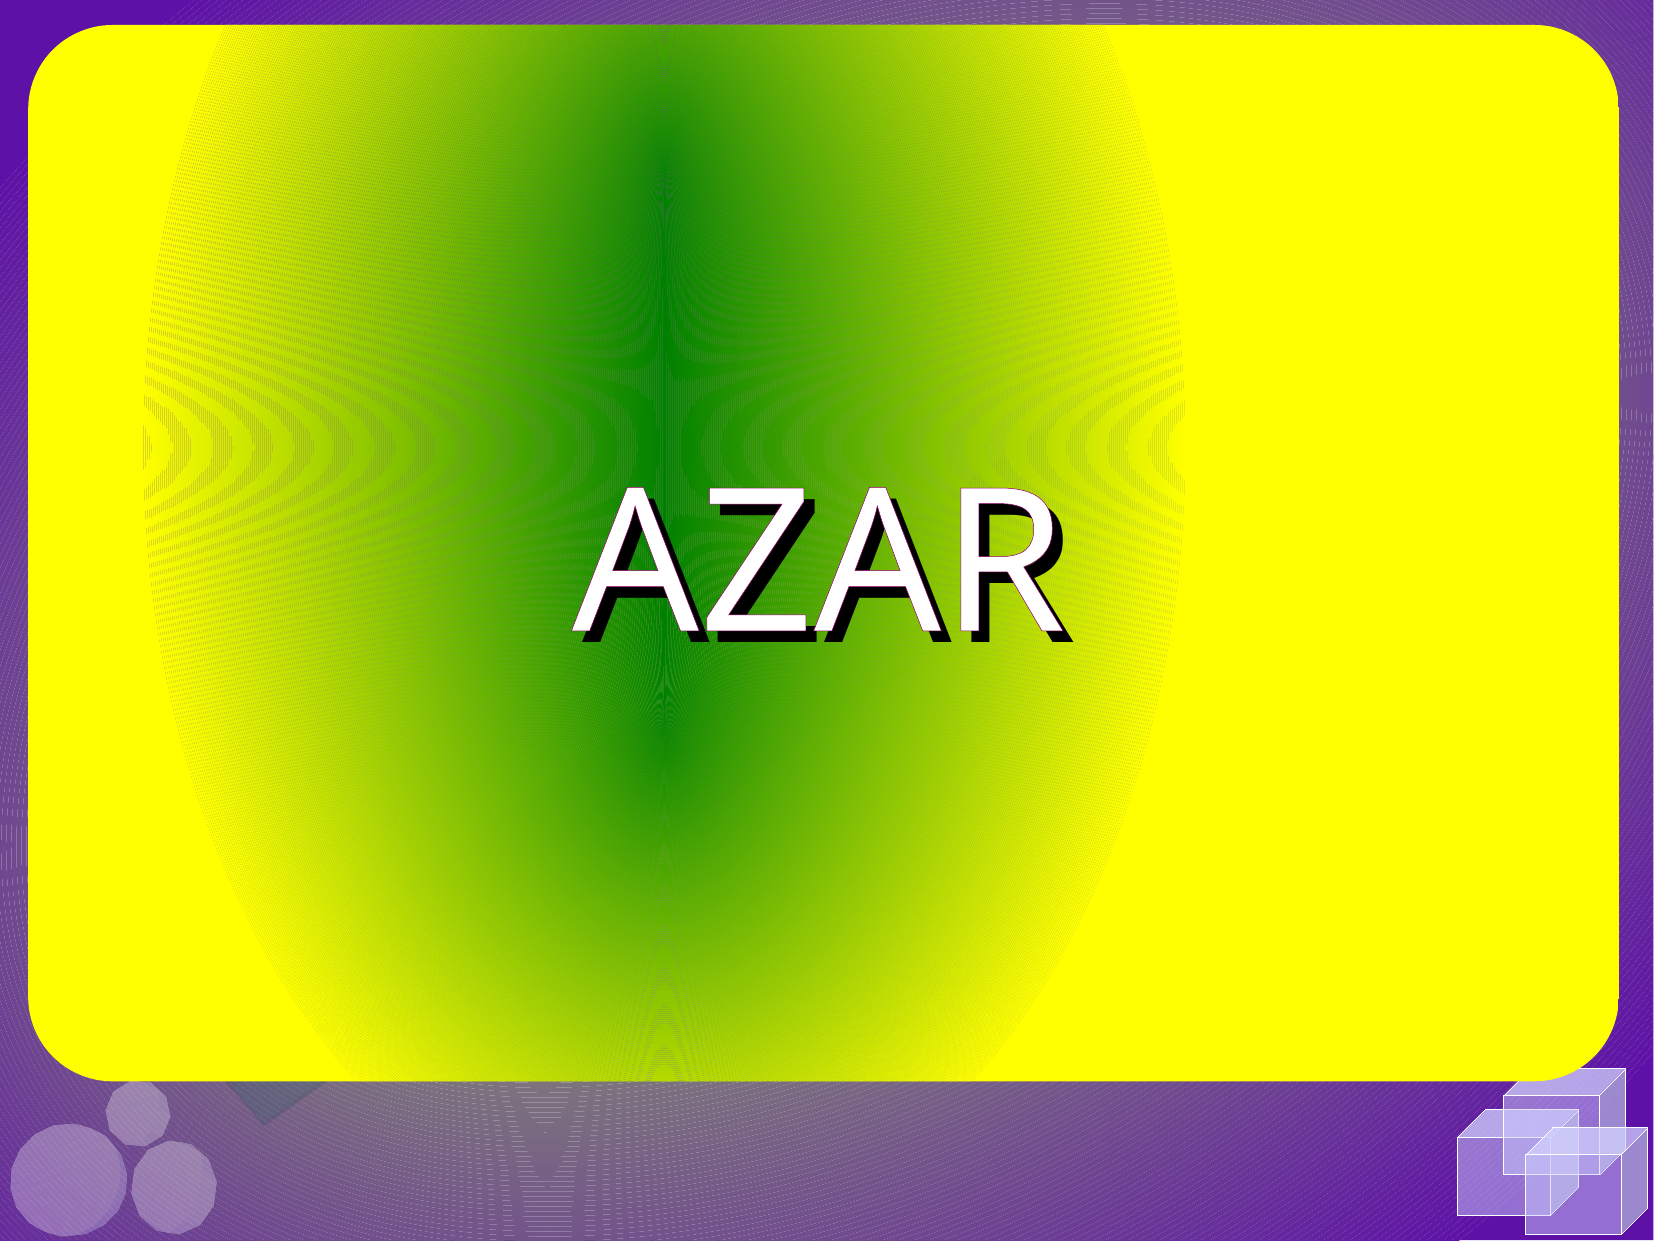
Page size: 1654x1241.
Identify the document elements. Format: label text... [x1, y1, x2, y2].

text_box AZAR [168, 409, 1469, 707]
text_box [28, 24, 1619, 1082]
